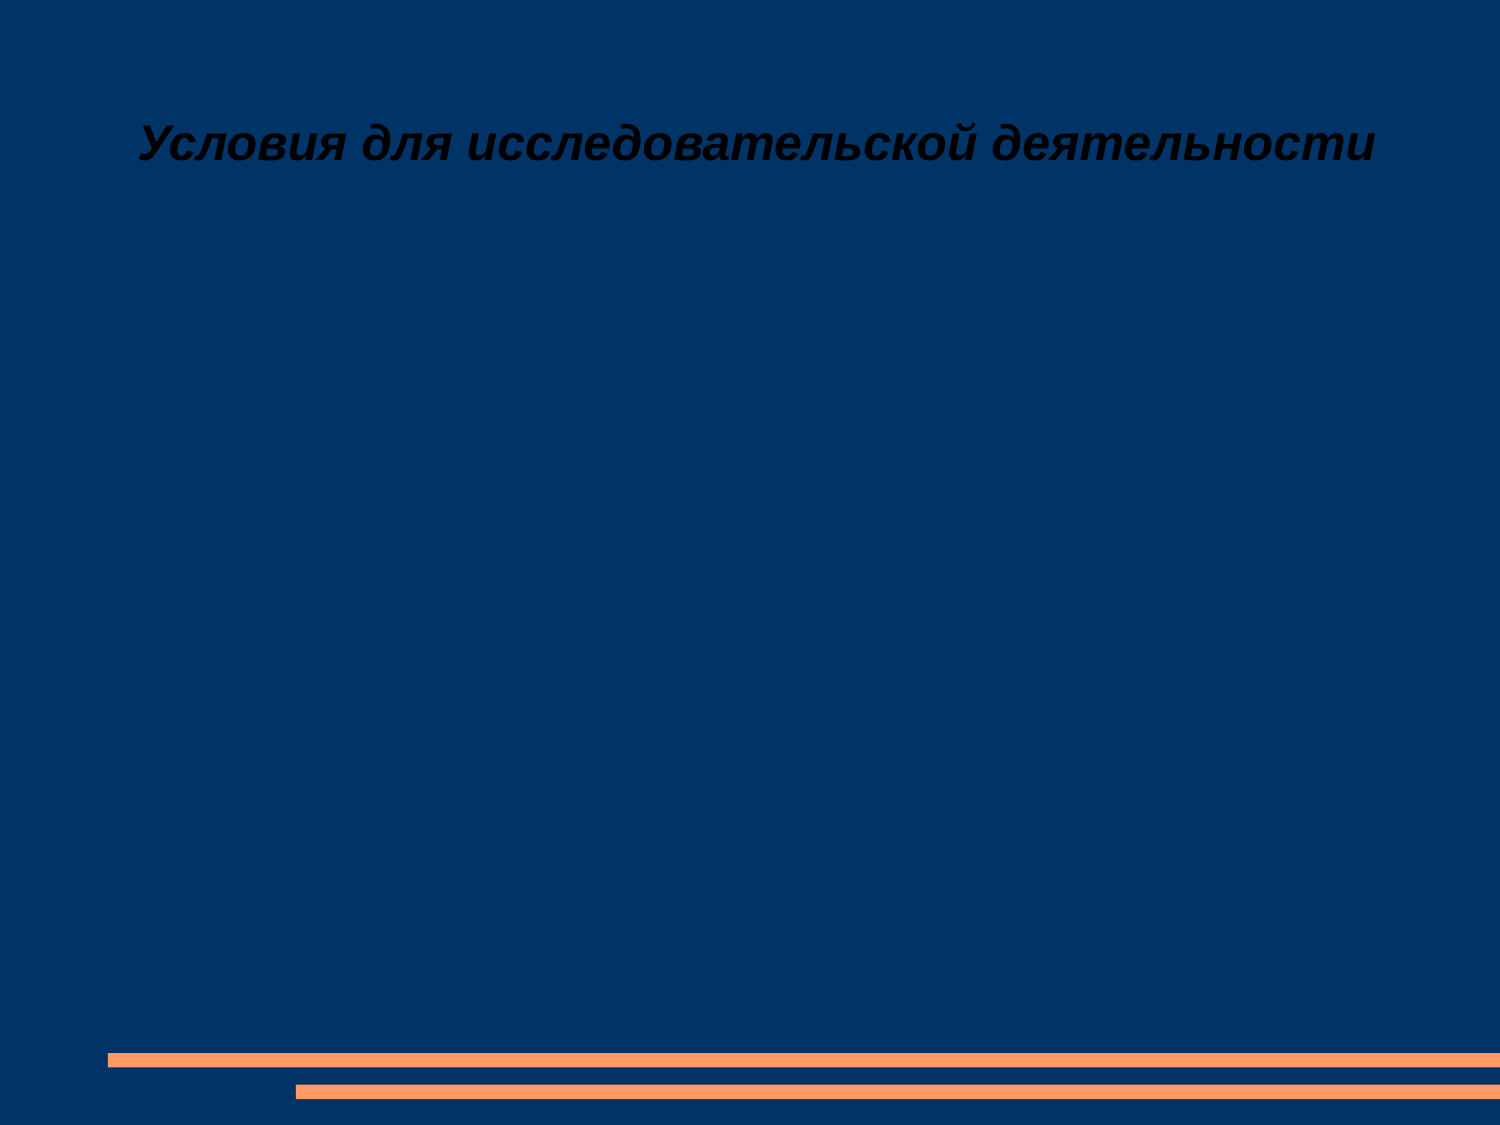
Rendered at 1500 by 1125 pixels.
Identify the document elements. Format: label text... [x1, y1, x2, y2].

text_box Условия для исследовательской деятельности [82, 46, 1432, 235]
